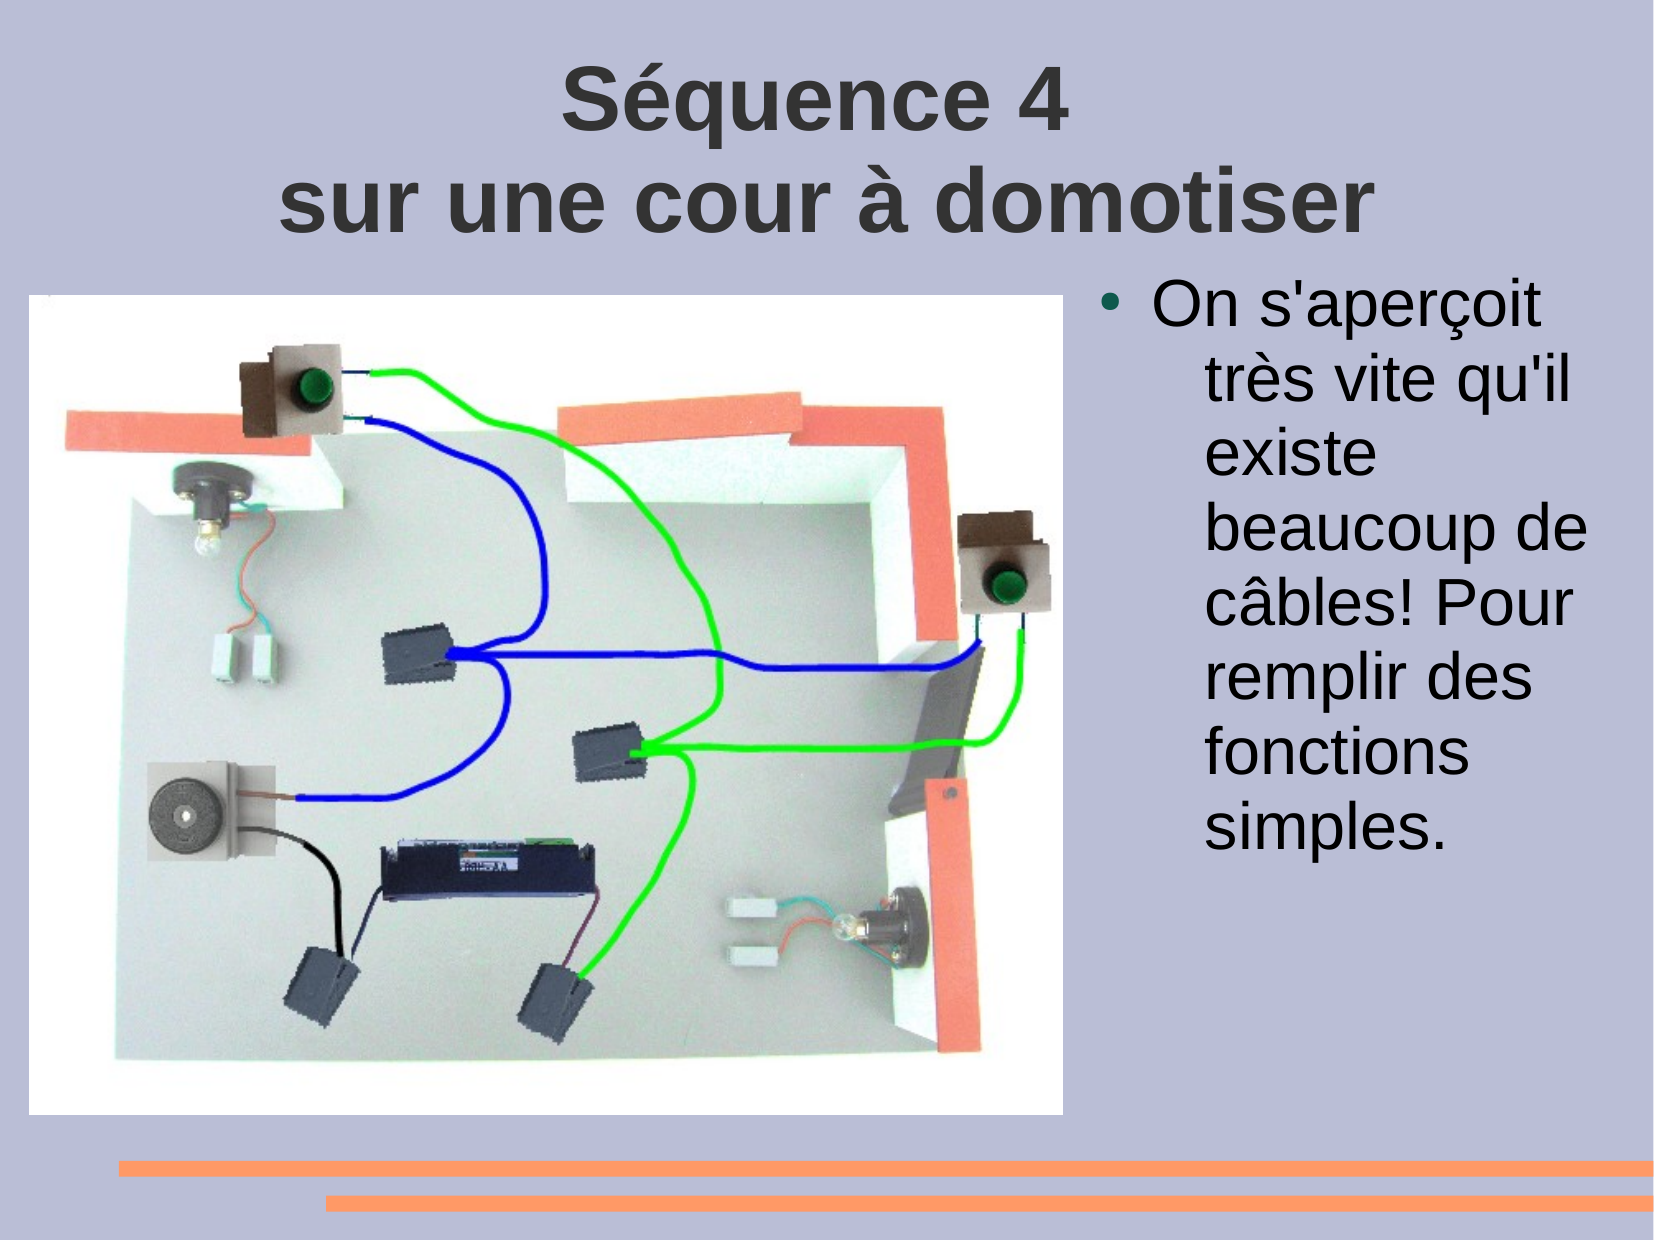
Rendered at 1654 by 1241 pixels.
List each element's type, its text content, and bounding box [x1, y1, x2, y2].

title Séquence 4 sur une cour à domotiser [121, 46, 1534, 254]
picture [29, 295, 1063, 1115]
list On s'aperçoit très vite qu'il existe beaucoup de câbles! Pour remplir des fonctions simples. [1062, 265, 1654, 1093]
